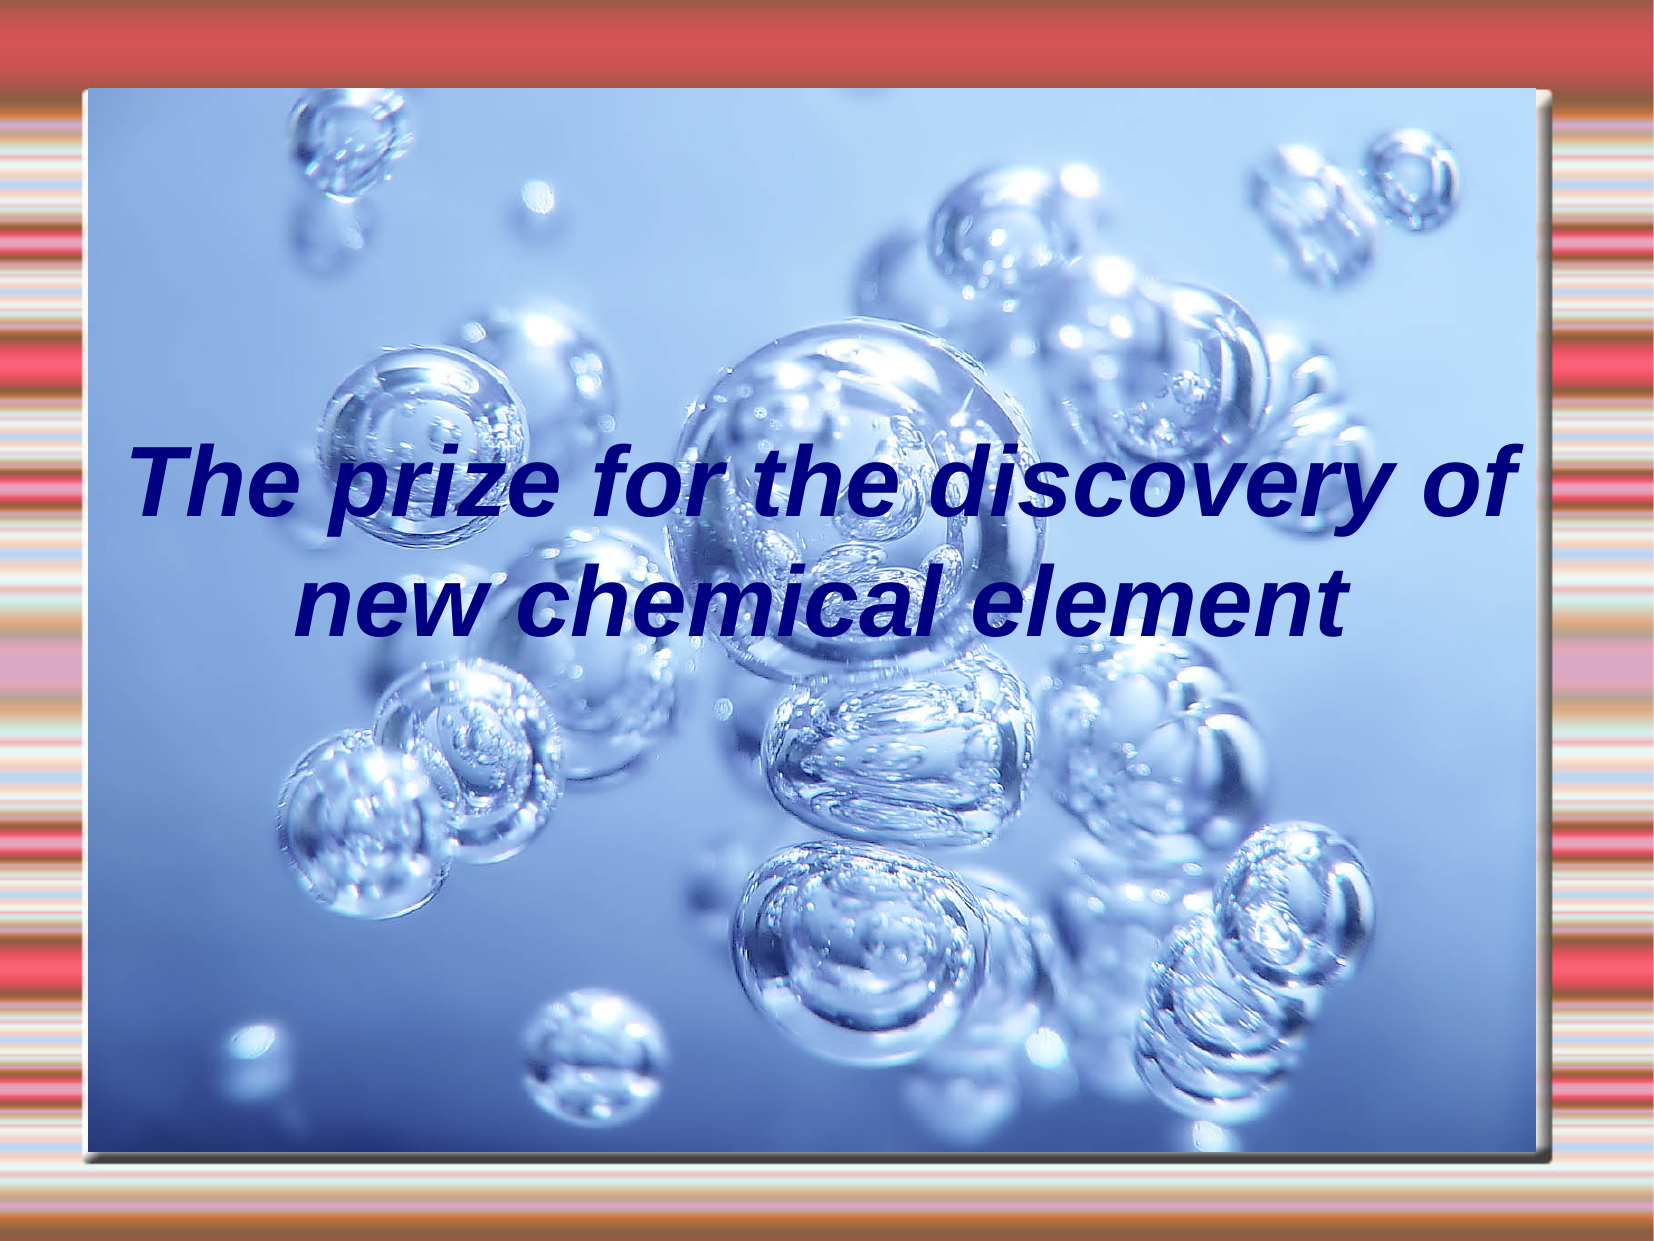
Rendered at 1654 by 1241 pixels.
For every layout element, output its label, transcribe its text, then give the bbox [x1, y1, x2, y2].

title The prize for the discovery of new chemical element [76, 383, 1565, 690]
picture [88, 690, 1536, 1152]
picture [88, 88, 1536, 383]
